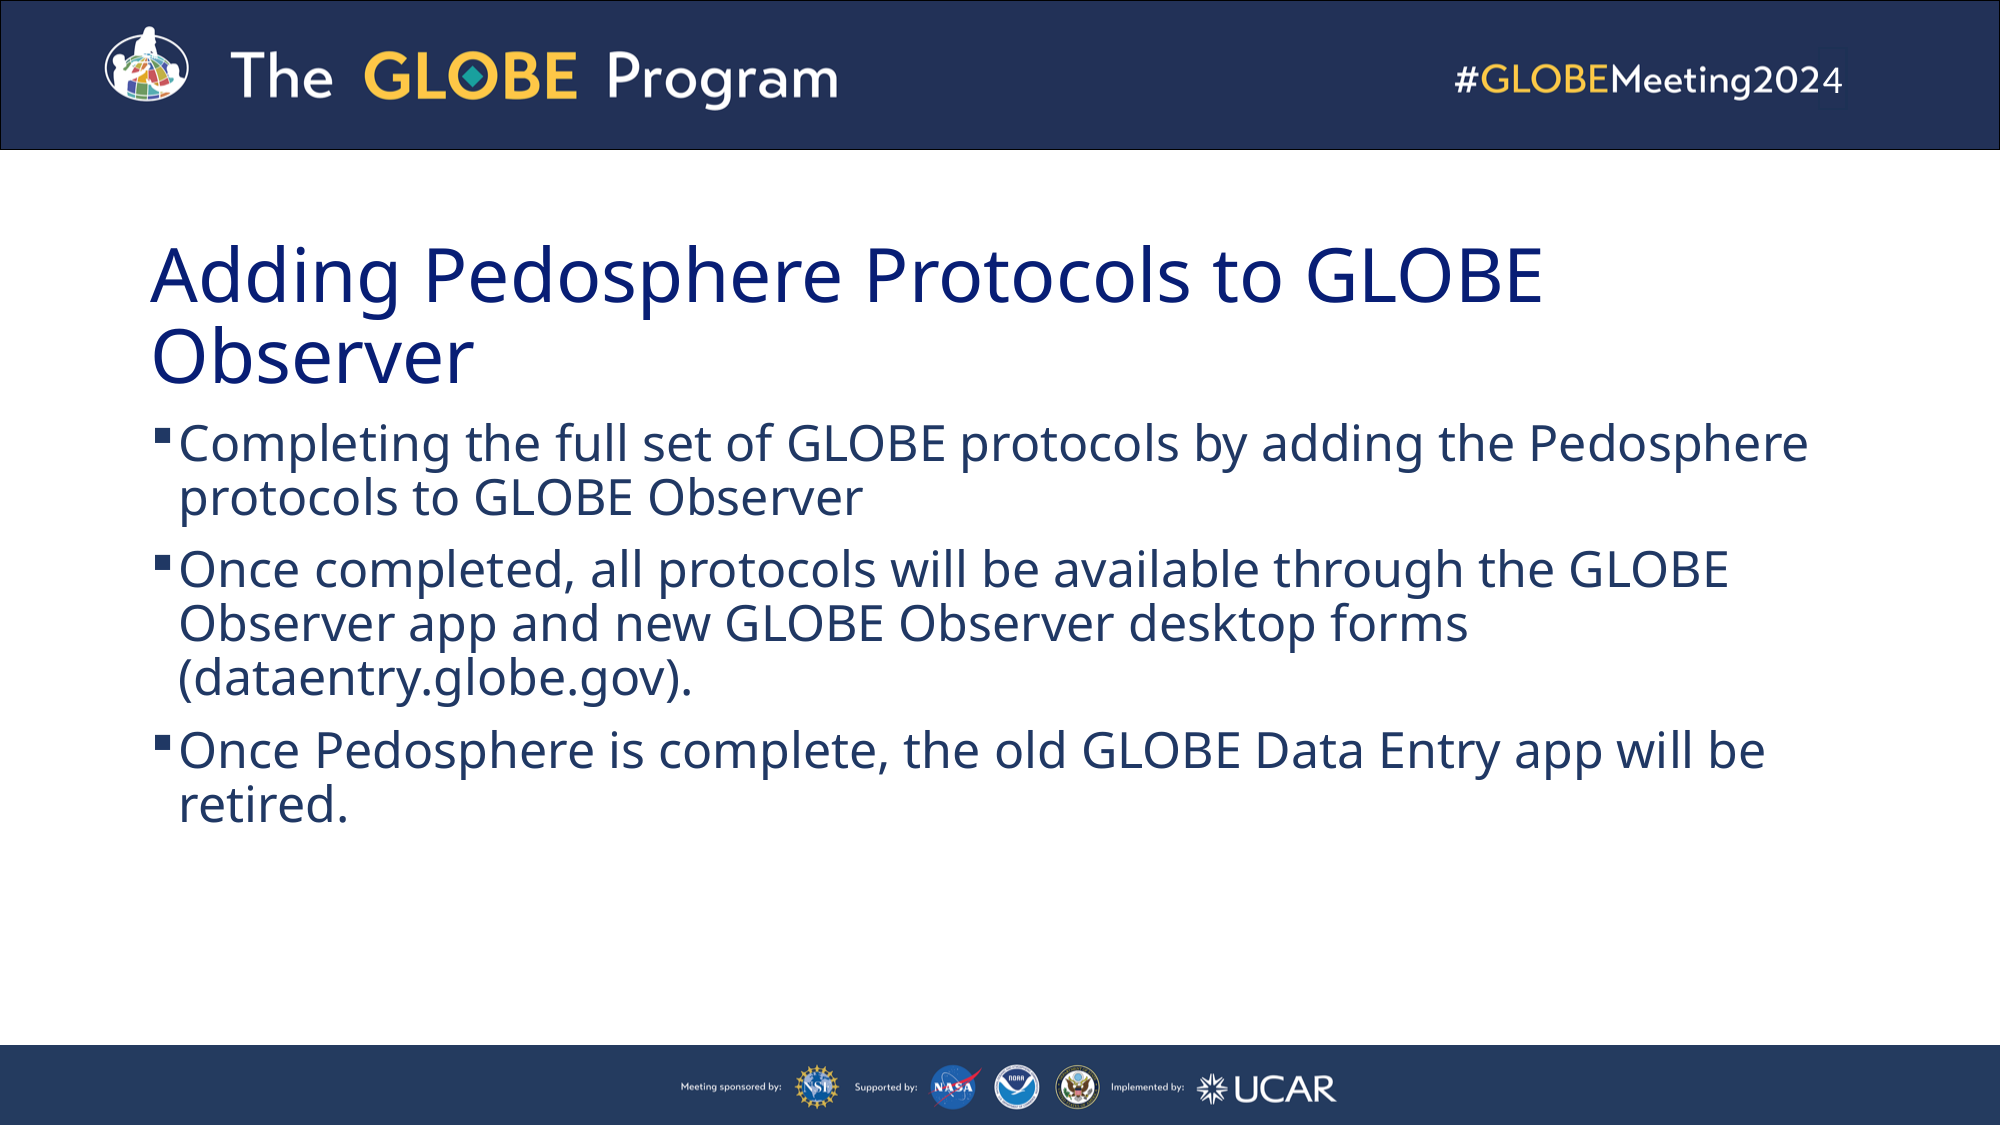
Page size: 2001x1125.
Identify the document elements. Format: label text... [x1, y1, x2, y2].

list Completing the full set of GLOBE protocols by adding the Pedosphere protocols to GLOBE Observer Once completed, all protocols will be available through the GLOBE Observer app and new GLOBE Observer desktop forms (dataentry.globe.gov). Once Pedosphere is complete, the old GLOBE Data Entry app will be retired. [135, 410, 1861, 956]
title Adding Pedosphere Protocols to GLOBE Observer [135, 230, 1861, 385]
picture [0, 1045, 2000, 1125]
picture [1, 1, 1999, 149]
